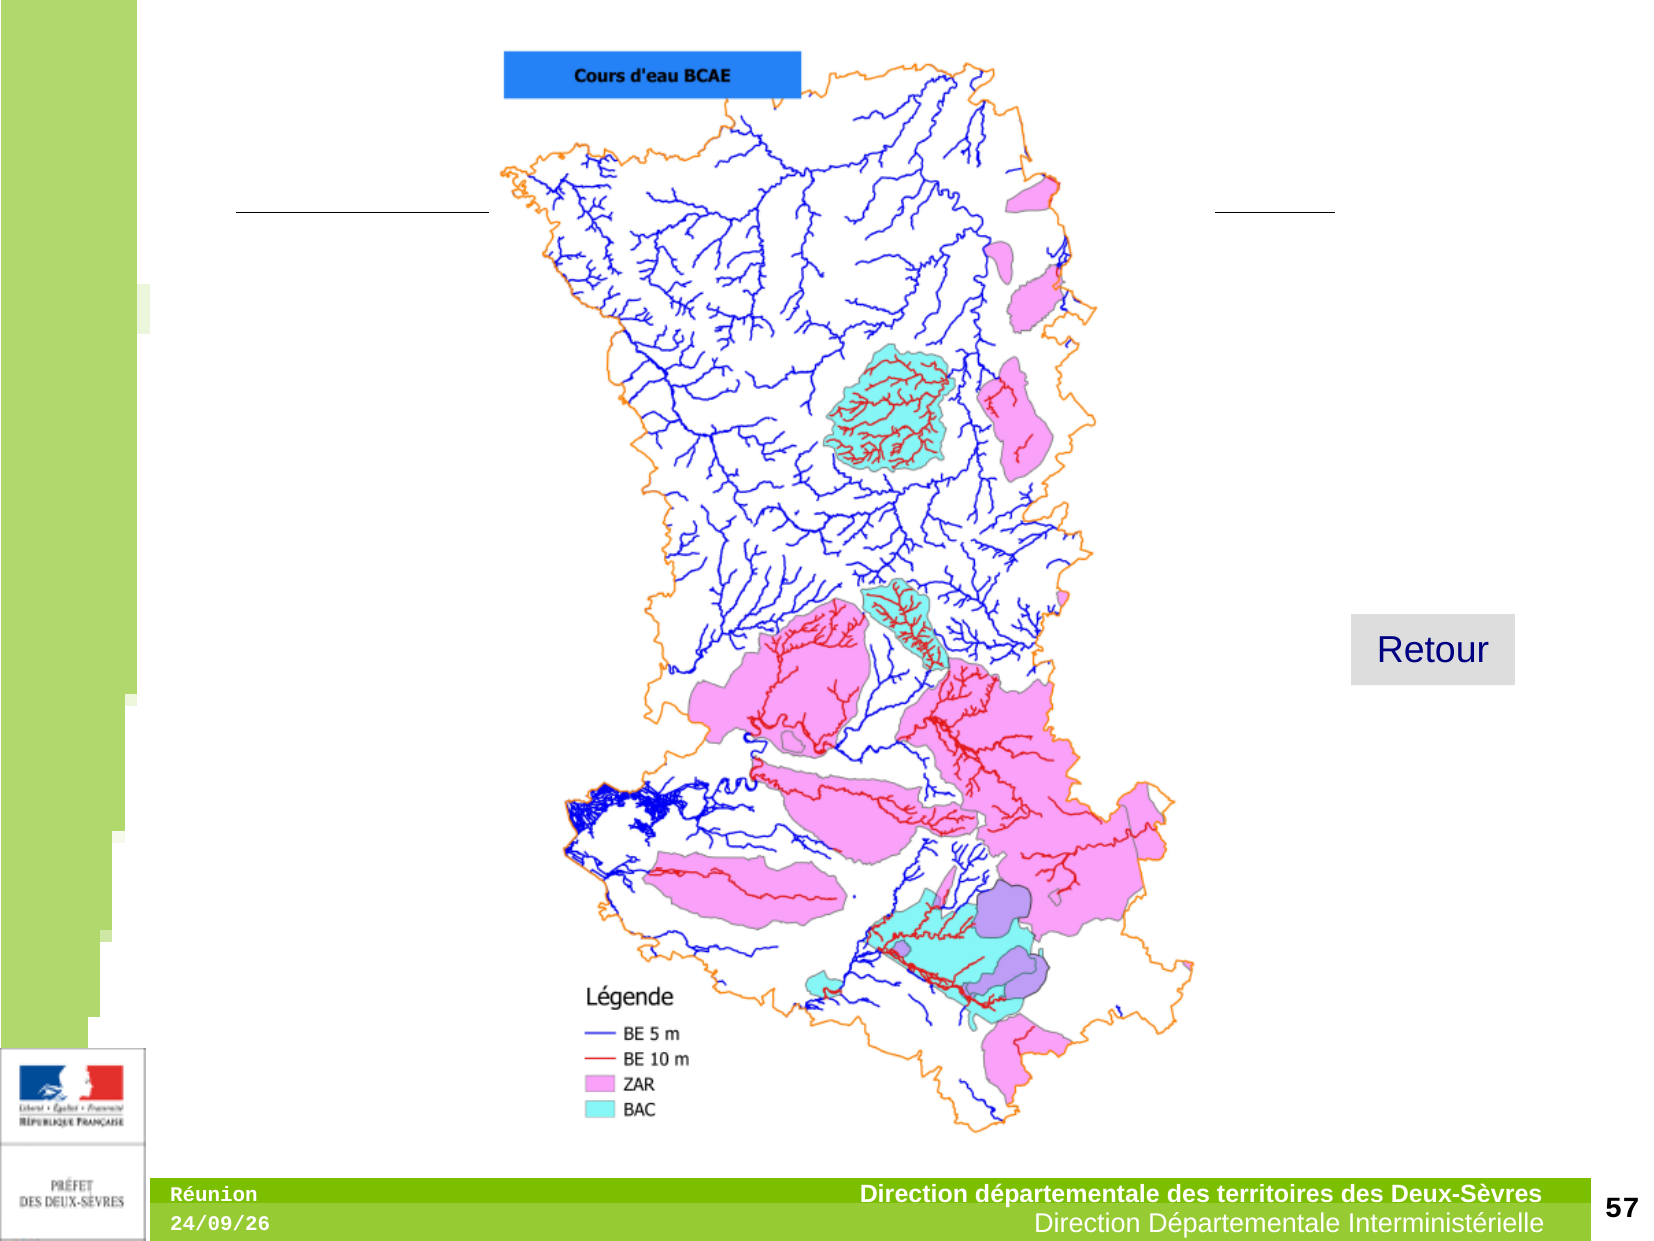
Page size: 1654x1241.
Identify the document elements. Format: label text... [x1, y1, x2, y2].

picture [0, 0, 1654, 1241]
text_box Retour [1351, 614, 1515, 686]
